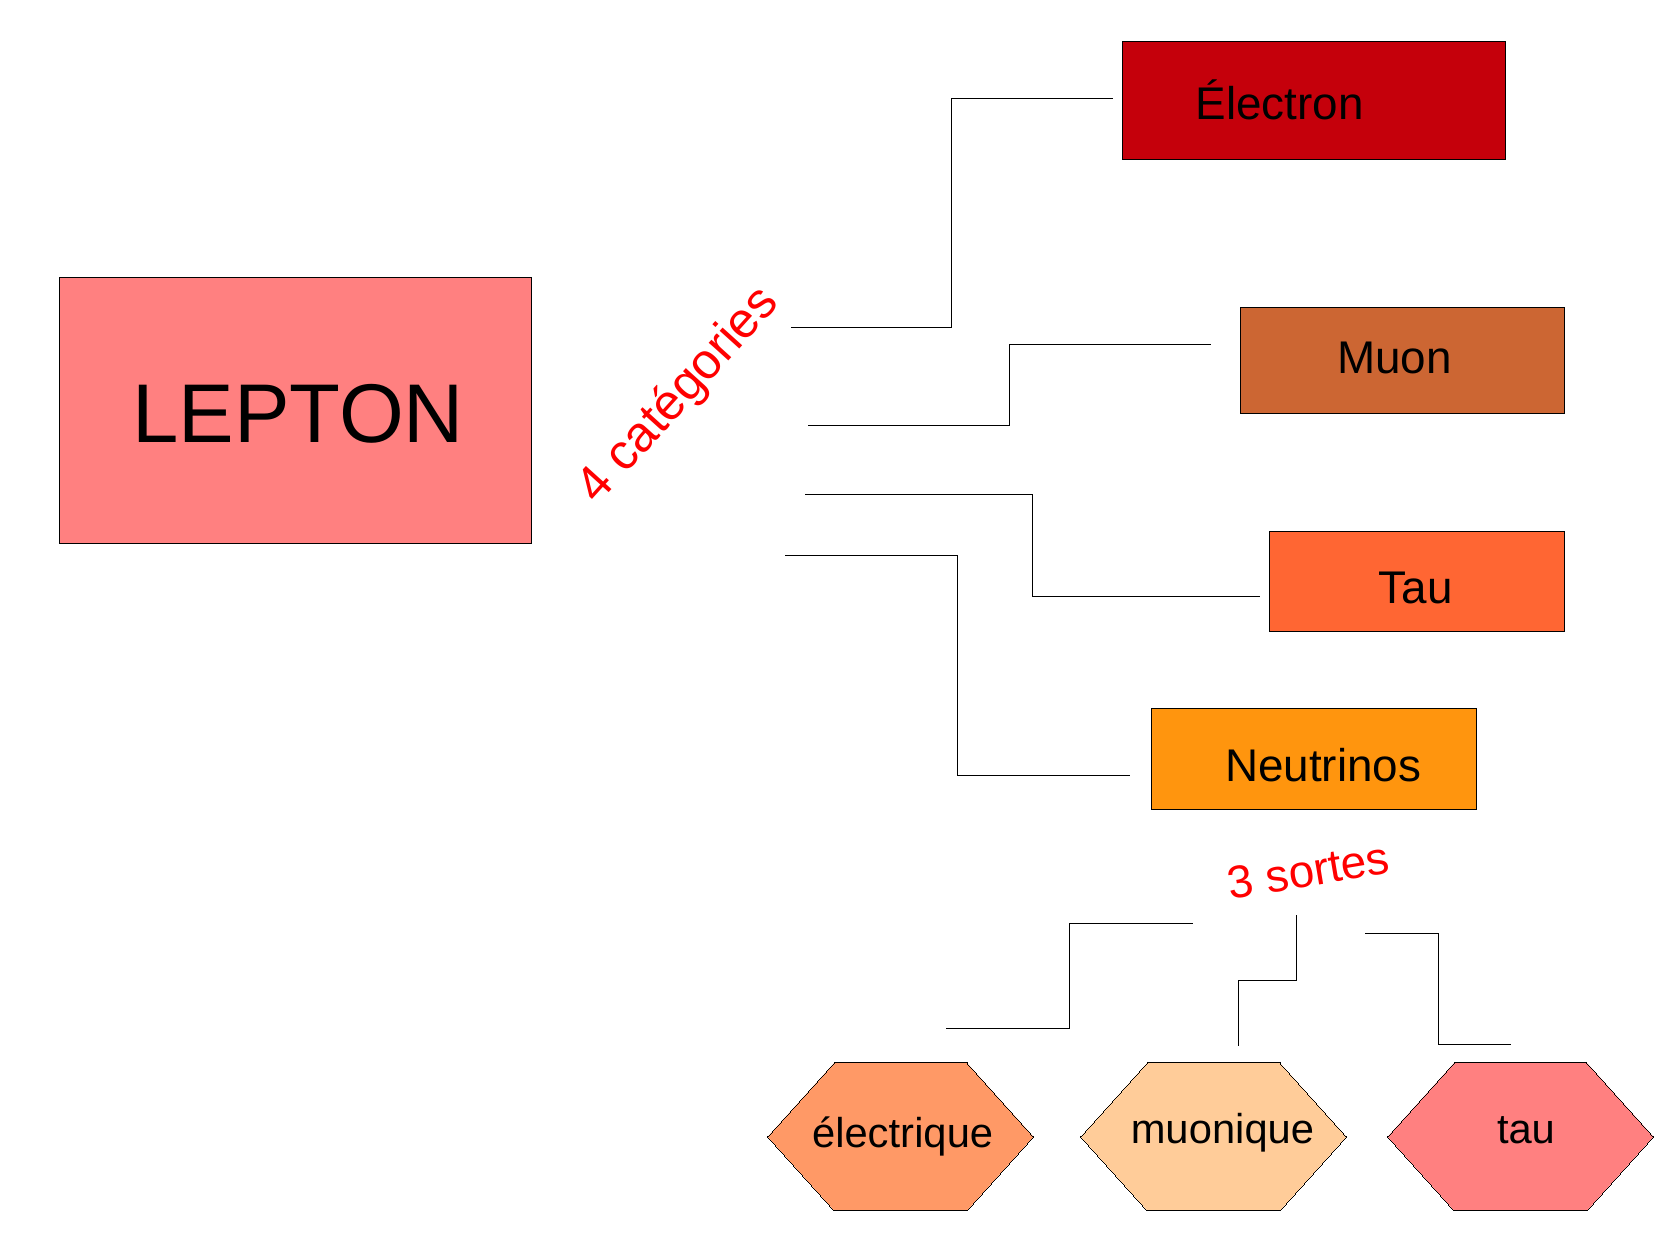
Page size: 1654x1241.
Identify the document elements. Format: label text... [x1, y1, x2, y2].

text_box [1122, 41, 1506, 160]
text_box Neutrinos [1210, 732, 1447, 799]
text_box [1387, 1062, 1654, 1211]
text_box [799, 1062, 1003, 1102]
text_box [1080, 1062, 1325, 1211]
text_box Muon [1322, 324, 1560, 391]
text_box tau [1482, 1098, 1601, 1161]
text_box [1240, 307, 1565, 414]
text_box LEPTON [118, 360, 562, 514]
text_box [1151, 708, 1477, 810]
text_box 4 catégories [548, 240, 819, 529]
text_box Électron [1181, 70, 1447, 137]
text_box [767, 1104, 1010, 1211]
text_box [59, 277, 532, 544]
text_box électrique [797, 1102, 1063, 1164]
text_box Tau [1364, 555, 1506, 621]
text_box 3 sortes [1208, 799, 1540, 919]
text_box muonique [1116, 1098, 1382, 1161]
text_box [1269, 531, 1565, 632]
